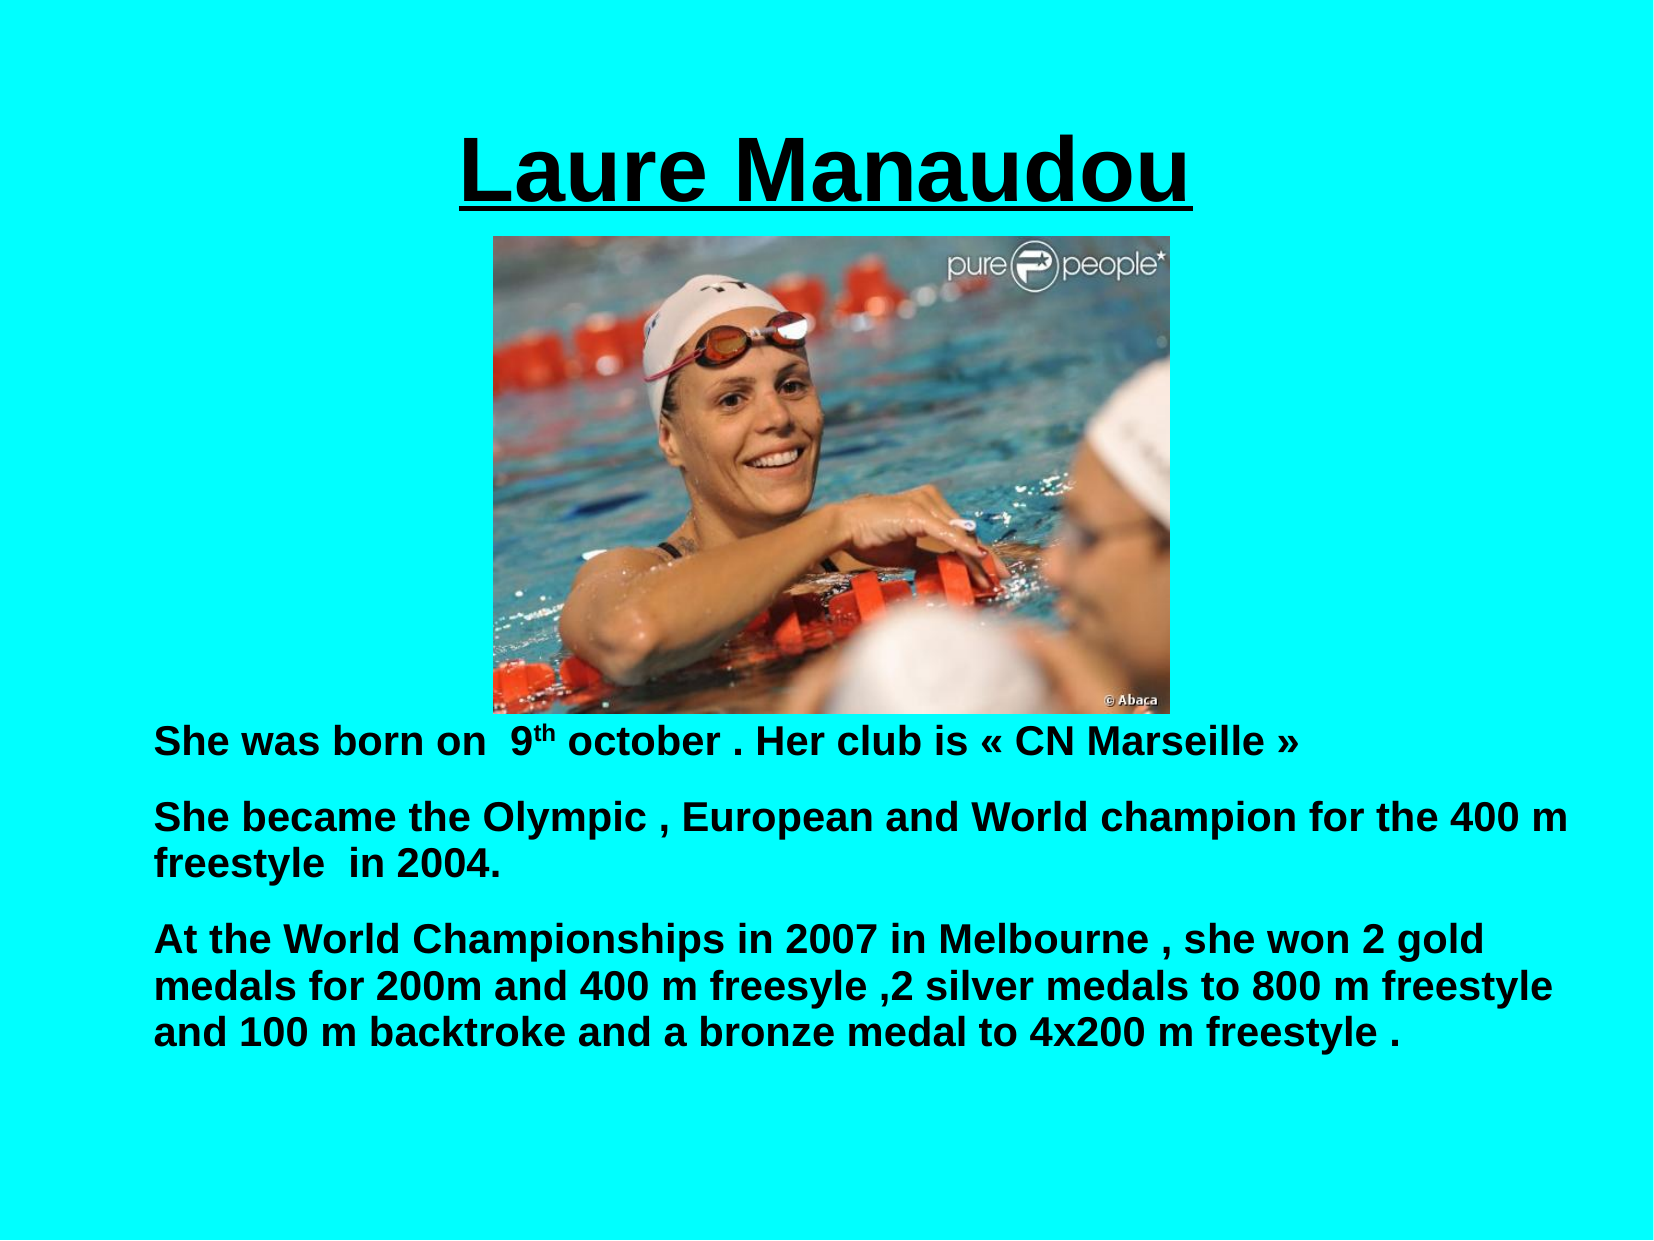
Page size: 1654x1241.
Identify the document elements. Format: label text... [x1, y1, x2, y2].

picture [493, 236, 1170, 714]
list She was born on 9th october . Her club is « CN Marseille » She became the Olympic , European and World champion for the 400 m freestyle in 2004. At the World Championships in 2007 in Melbourne , she won 2 gold medals for 200m and 400 m freesyle ,2 silver medals to 800 m freestyle and 100 m backtroke and a bronze medal to 4x200 m freestyle . [82, 717, 1571, 1109]
title Laure Manaudou [271, 82, 1406, 257]
